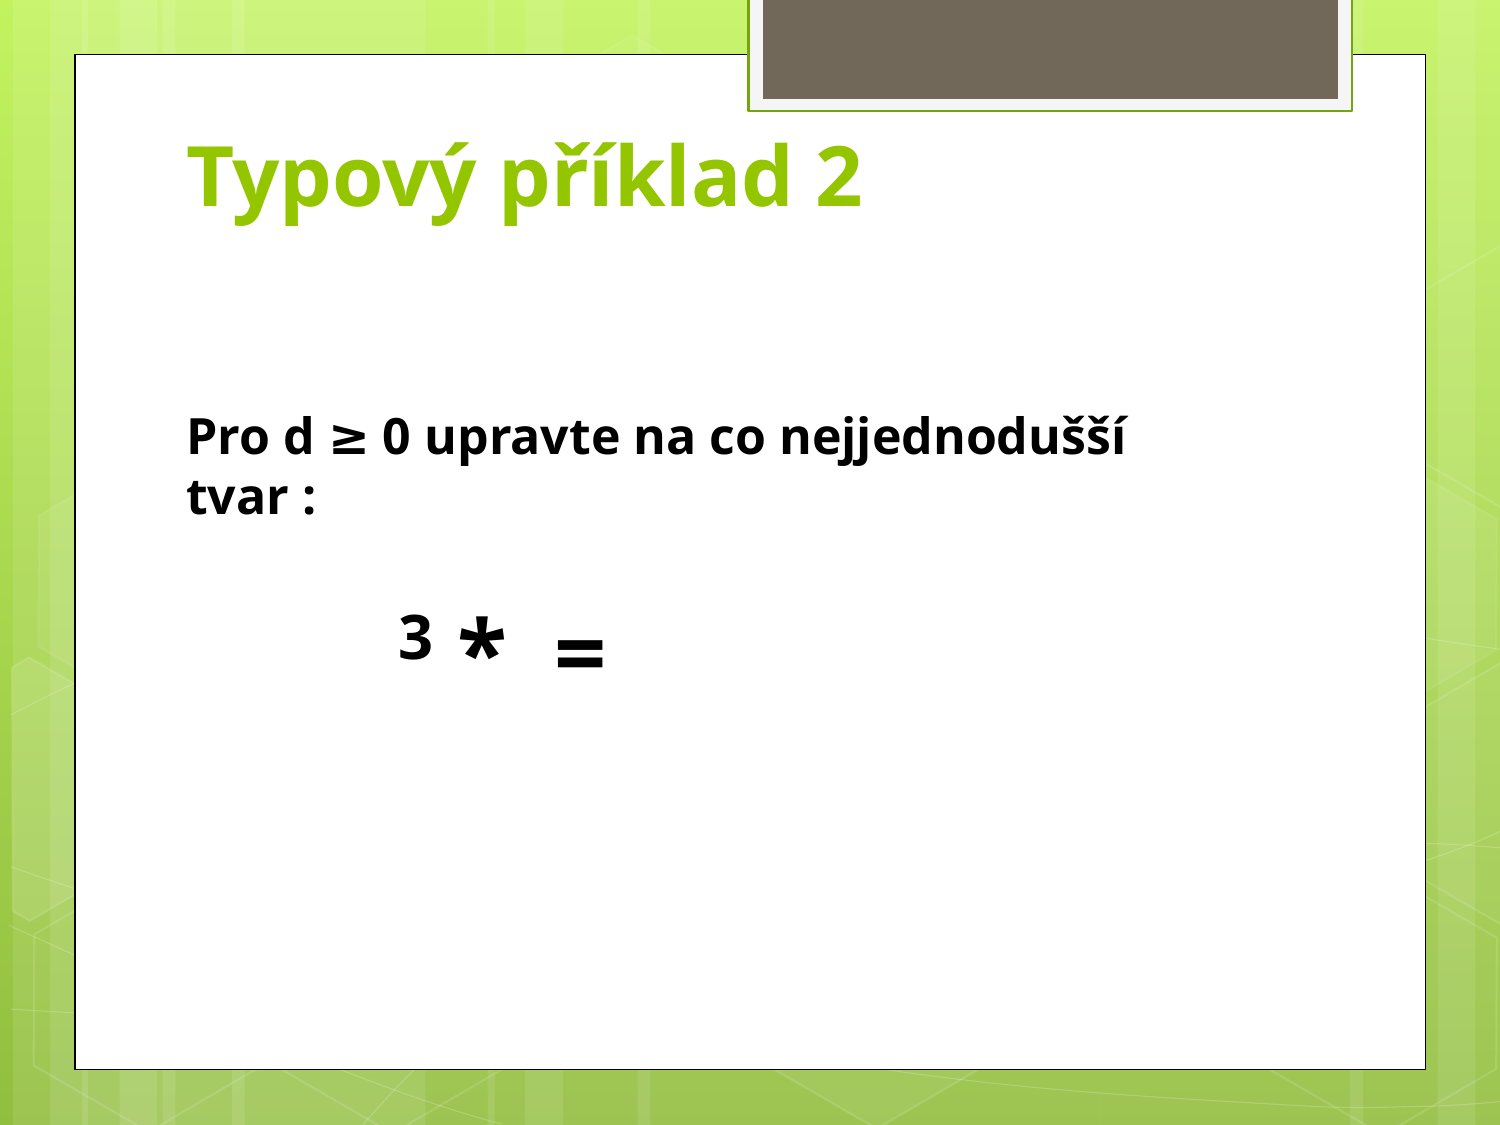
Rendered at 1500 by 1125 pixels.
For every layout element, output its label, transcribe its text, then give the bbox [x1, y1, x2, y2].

title Typový příklad 2 [171, 42, 1415, 231]
text_box Pro d ≥ 0 upravte na co nejjednodušší tvar : [171, 397, 1282, 532]
text_box 3 * = [384, 588, 646, 713]
